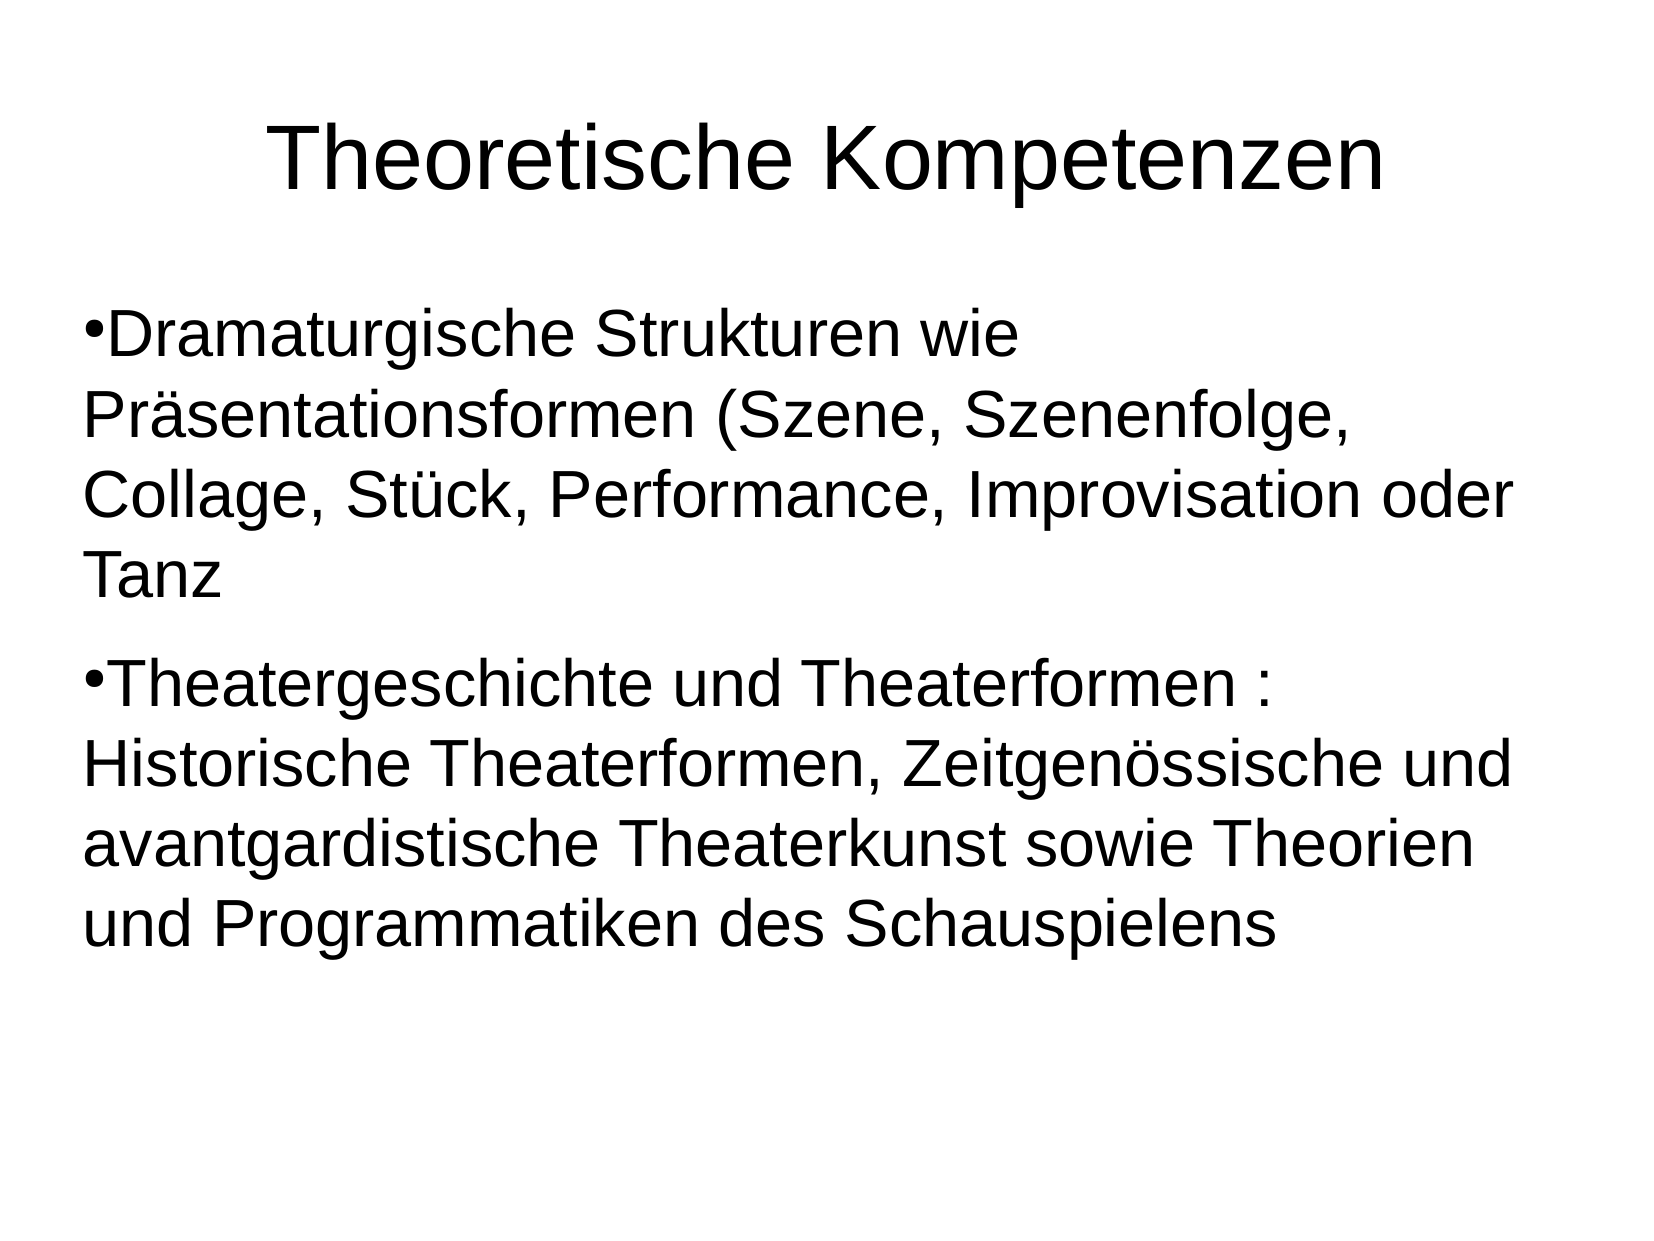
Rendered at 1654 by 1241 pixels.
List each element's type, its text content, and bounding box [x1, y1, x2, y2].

title Theoretische Kompetenzen [82, 49, 1571, 257]
list Dramaturgische Strukturen wie Präsentationsformen (Szene, Szenenfolge, Collage, Stück, Performance, Improvisation oder Tanz Theatergeschichte und Theaterformen : Historische Theaterformen, Zeitgenössische und avantgardistische Theaterkunst sowie Theorien und Programmatiken des Schauspielens [82, 290, 1571, 1109]
